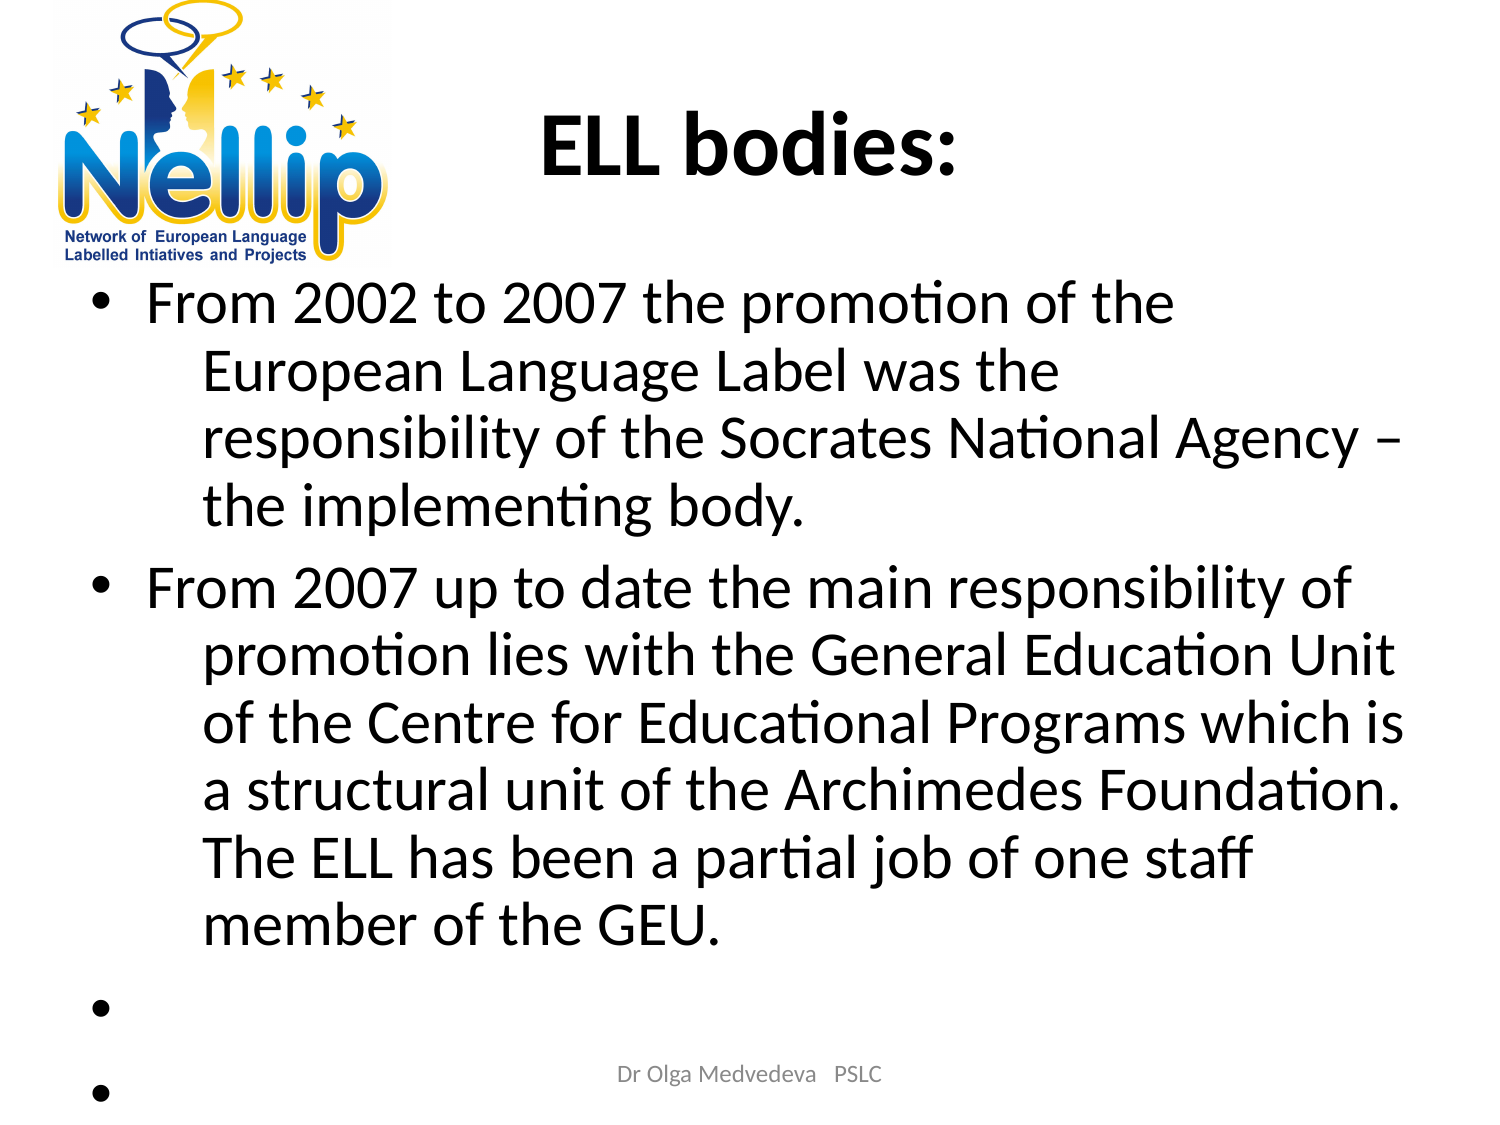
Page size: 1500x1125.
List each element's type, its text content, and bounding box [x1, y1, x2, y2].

title ELL bodies: [392, 45, 1426, 233]
list From 2002 to 2007 the promotion of the European Language Label was the responsibility of the Socrates National Agency – the implementing body. From 2007 up to date the main responsibility of promotion lies with the General Education Unit of the Centre for Educational Programs which is a structural unit of the Archimedes Foundation. The ELL has been a partial job of one staff member of the GEU. [75, 262, 1426, 1005]
picture [53, 0, 392, 268]
text_box Dr Olga Medvedeva PSLC [512, 1042, 988, 1103]
